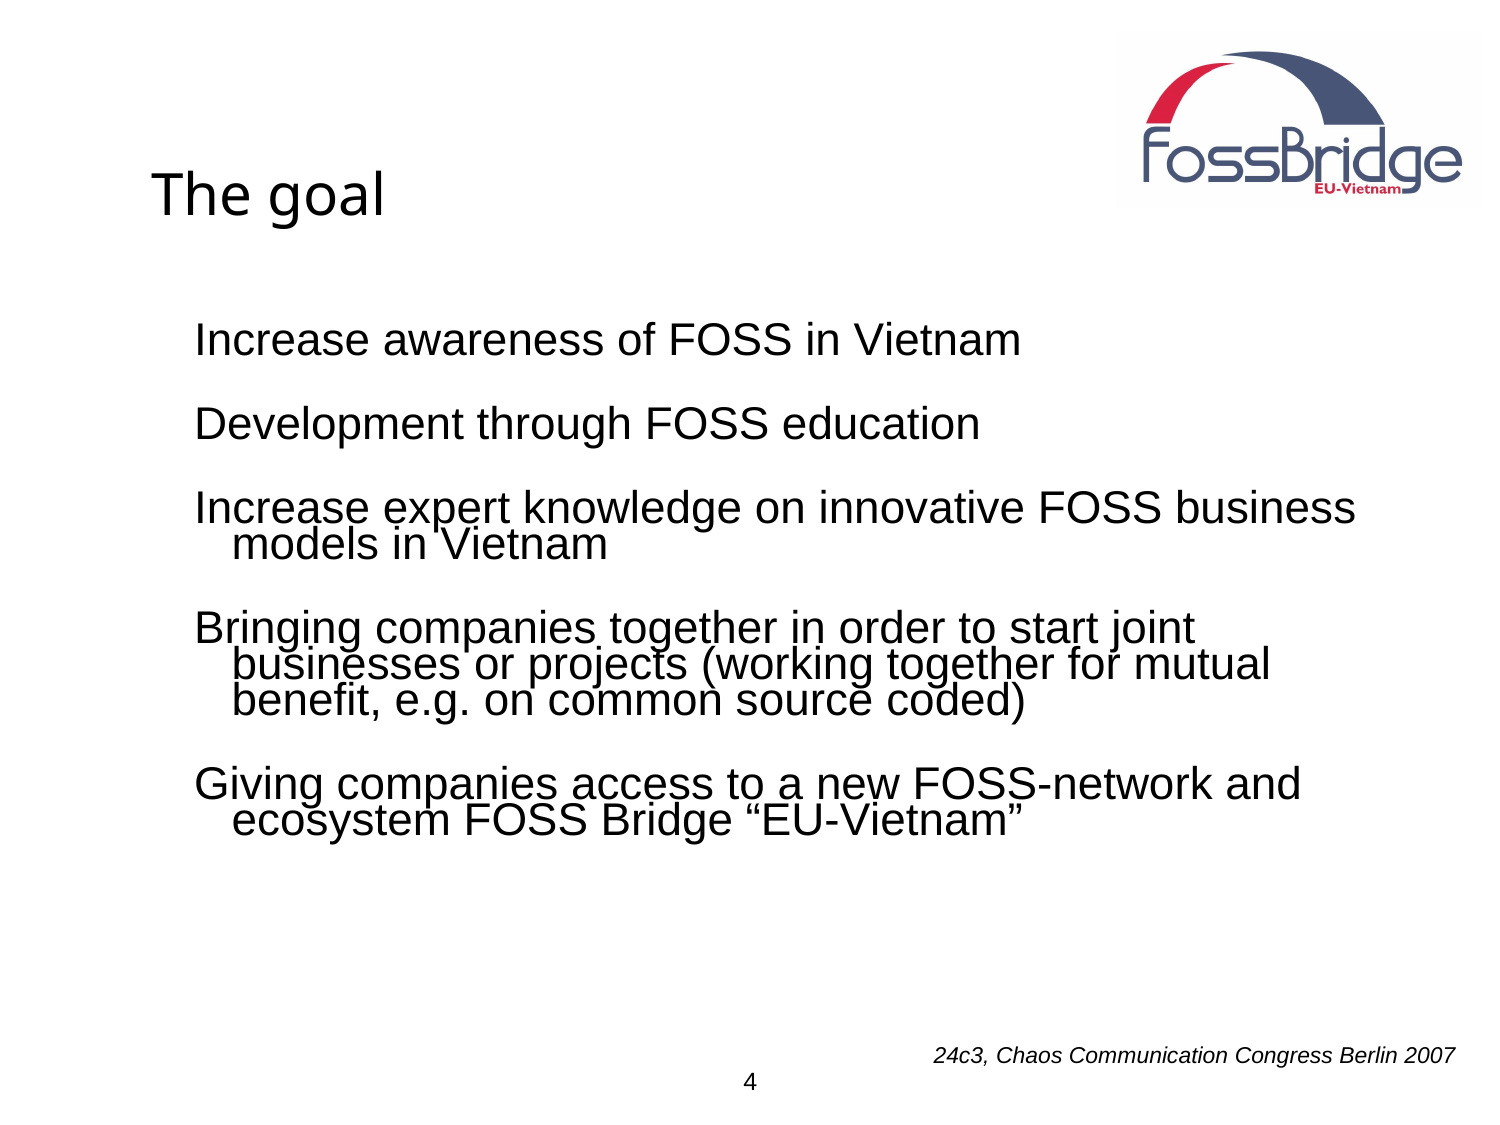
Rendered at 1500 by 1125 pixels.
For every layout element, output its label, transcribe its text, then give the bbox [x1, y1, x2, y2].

picture [1116, 30, 1481, 207]
title The goal [151, 157, 1181, 255]
list Increase awareness of FOSS in Vietnam Development through FOSS education Increase expert knowledge on innovative FOSS business models in Vietnam Bringing companies together in order to start joint businesses or projects (working together for mutual benefit, e.g. on common source coded) Giving companies access to a new FOSS-network and ecosystem FOSS Bridge “EU-Vietnam” [29, 255, 1380, 935]
